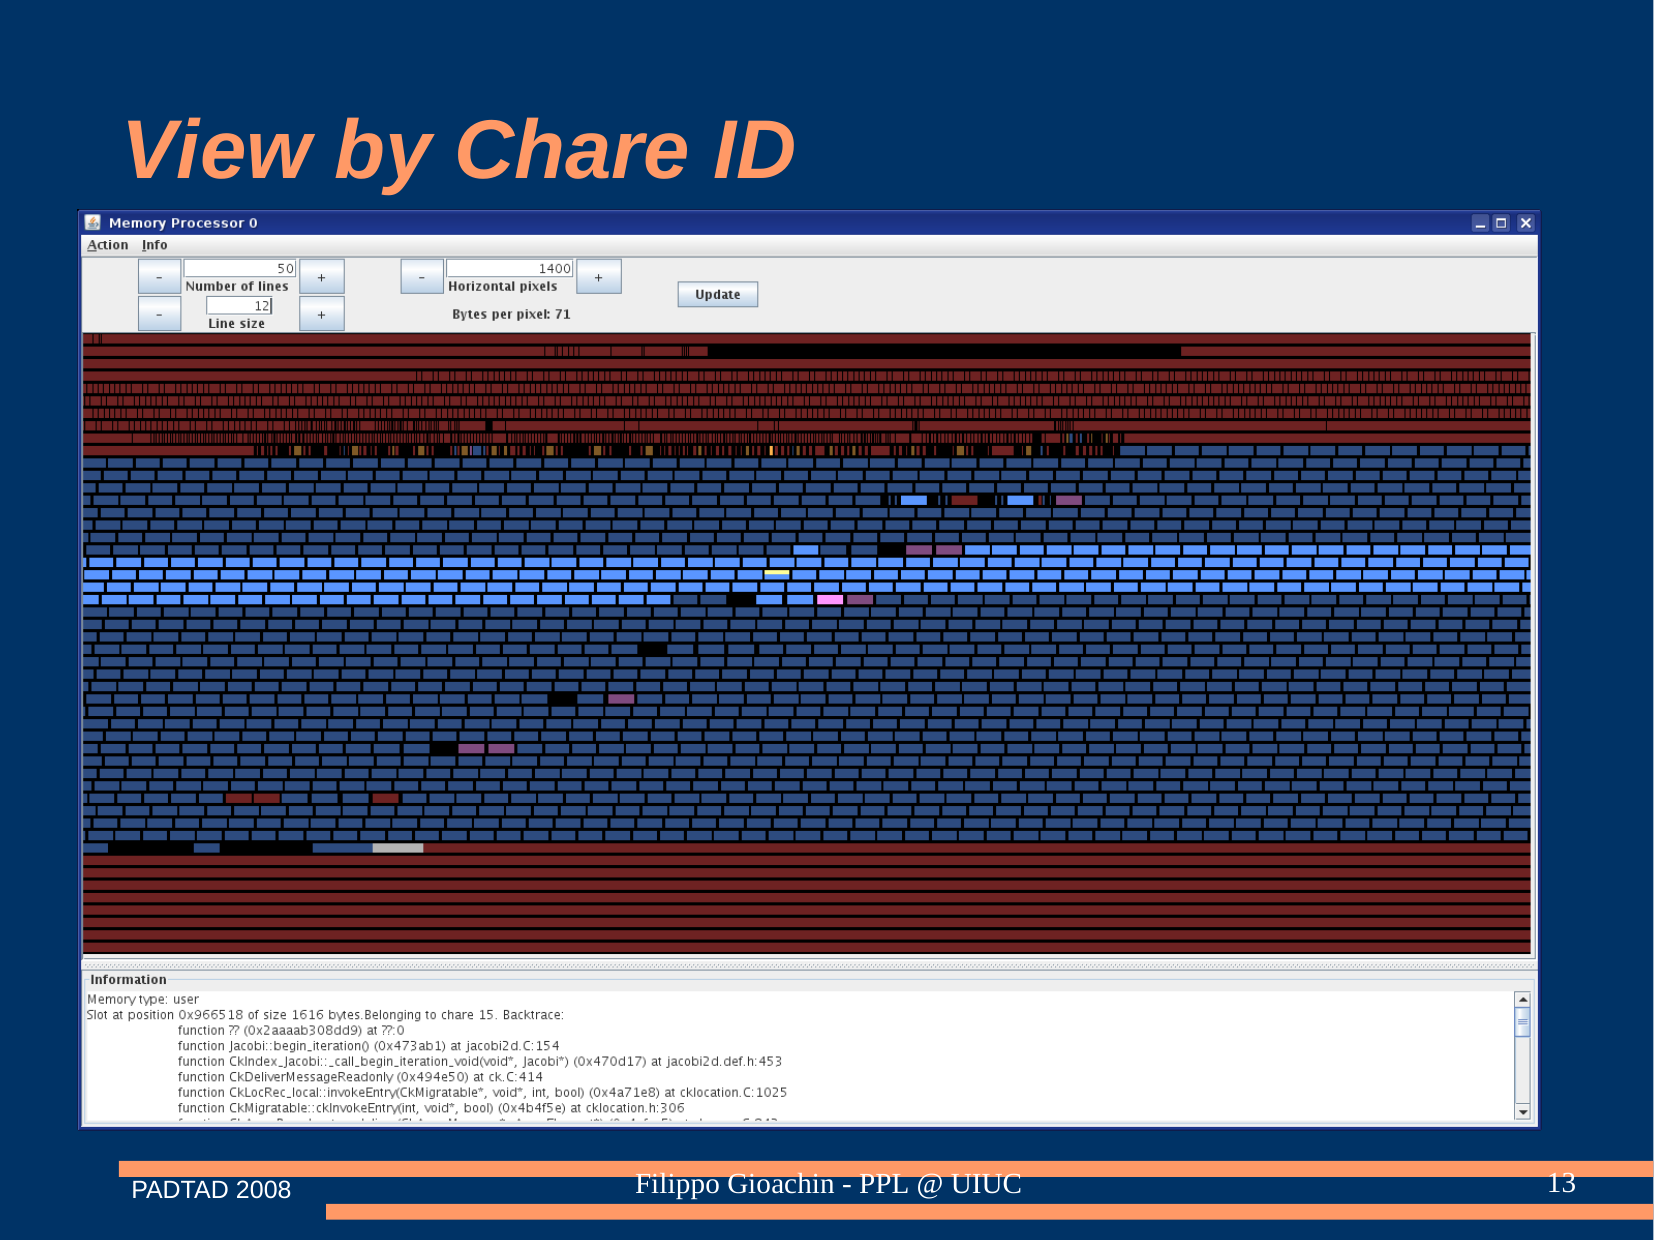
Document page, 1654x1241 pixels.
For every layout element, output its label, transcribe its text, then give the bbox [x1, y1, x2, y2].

picture [77, 209, 1542, 1131]
title View by Chare ID [121, 46, 1534, 209]
